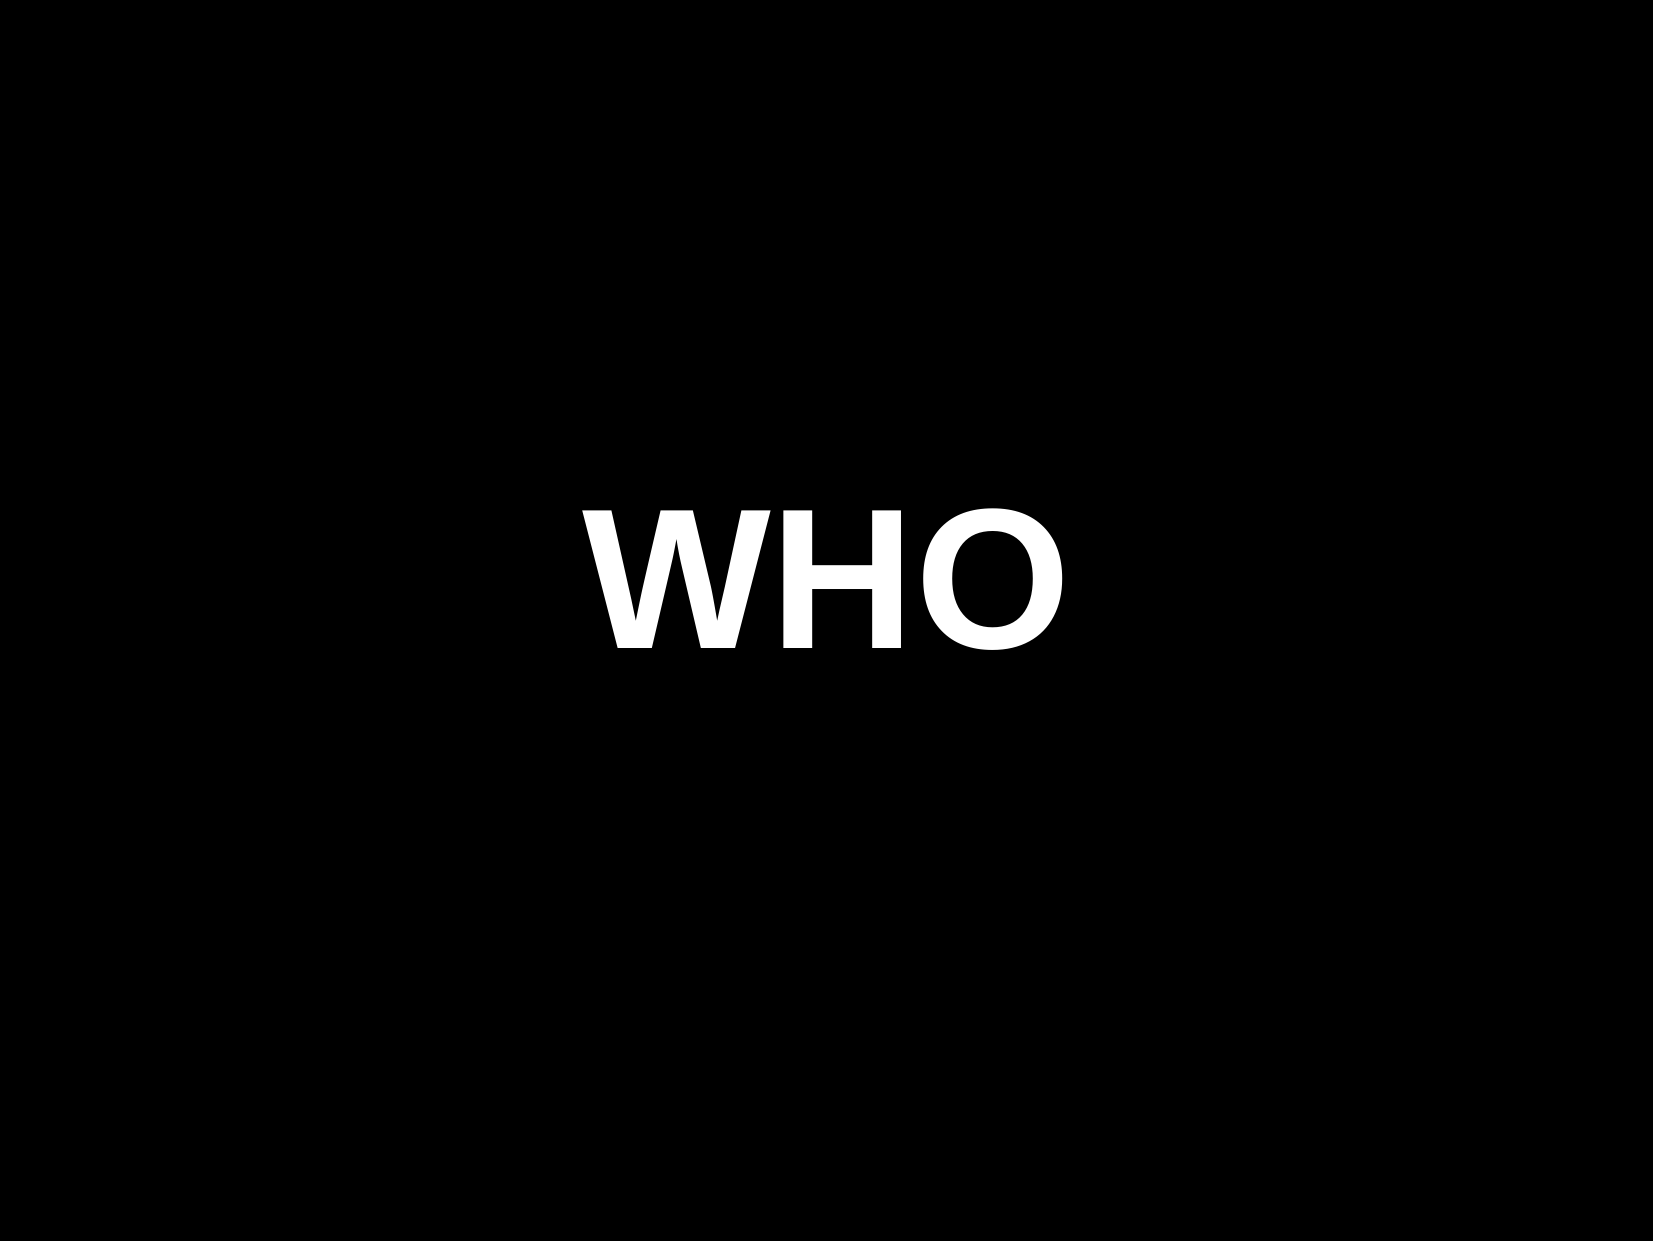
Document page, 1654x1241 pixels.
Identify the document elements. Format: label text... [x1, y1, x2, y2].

subtitle WHO [82, 49, 1571, 1109]
